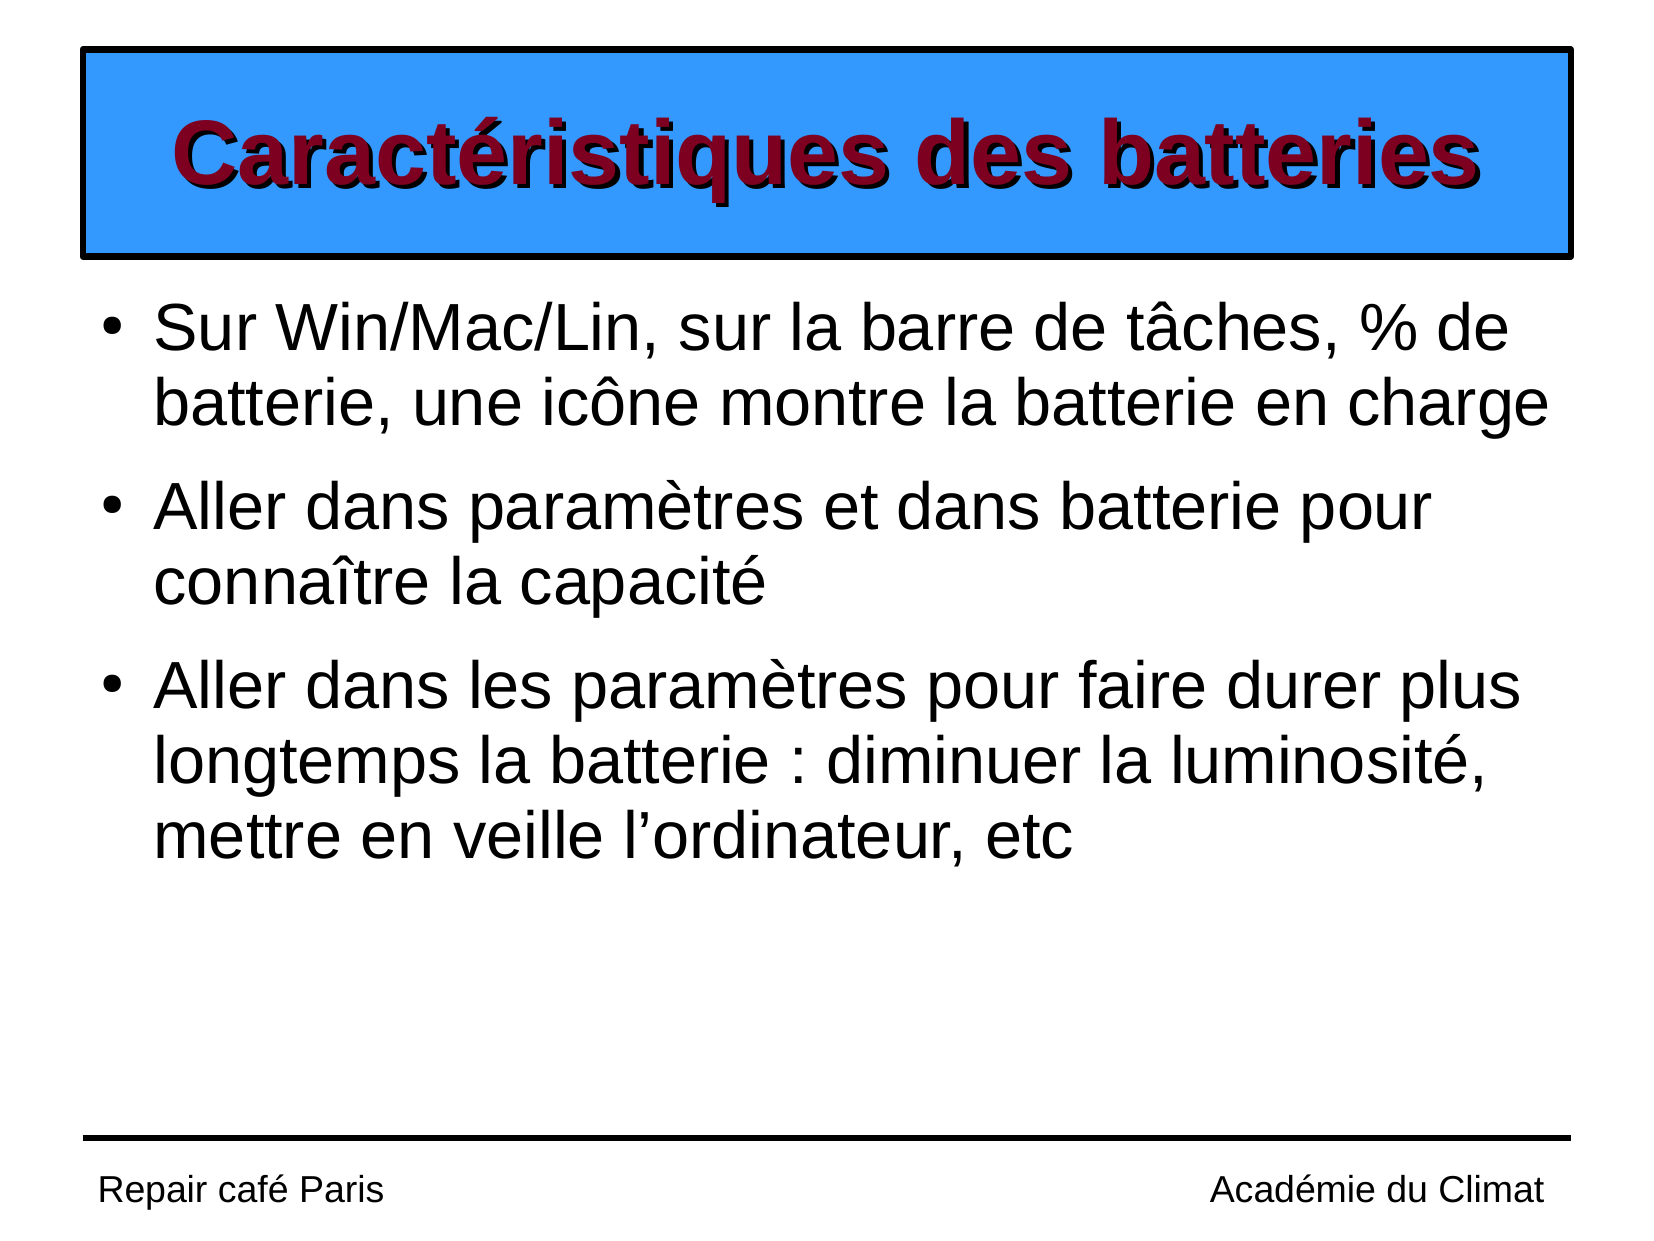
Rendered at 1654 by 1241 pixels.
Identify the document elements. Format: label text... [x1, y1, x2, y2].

text_box Repair café Paris Académie du Climat [82, 1161, 1571, 1219]
list Sur Win/Mac/Lin, sur la barre de tâches, % de batterie, une icône montre la batterie en charge Aller dans paramètres et dans batterie pour connaître la capacité Aller dans les paramètres pour faire durer plus longtemps la batterie : diminuer la luminosité, mettre en veille l’ordinateur, etc [82, 290, 1571, 1109]
title Caractéristiques des batteries [82, 49, 1571, 257]
